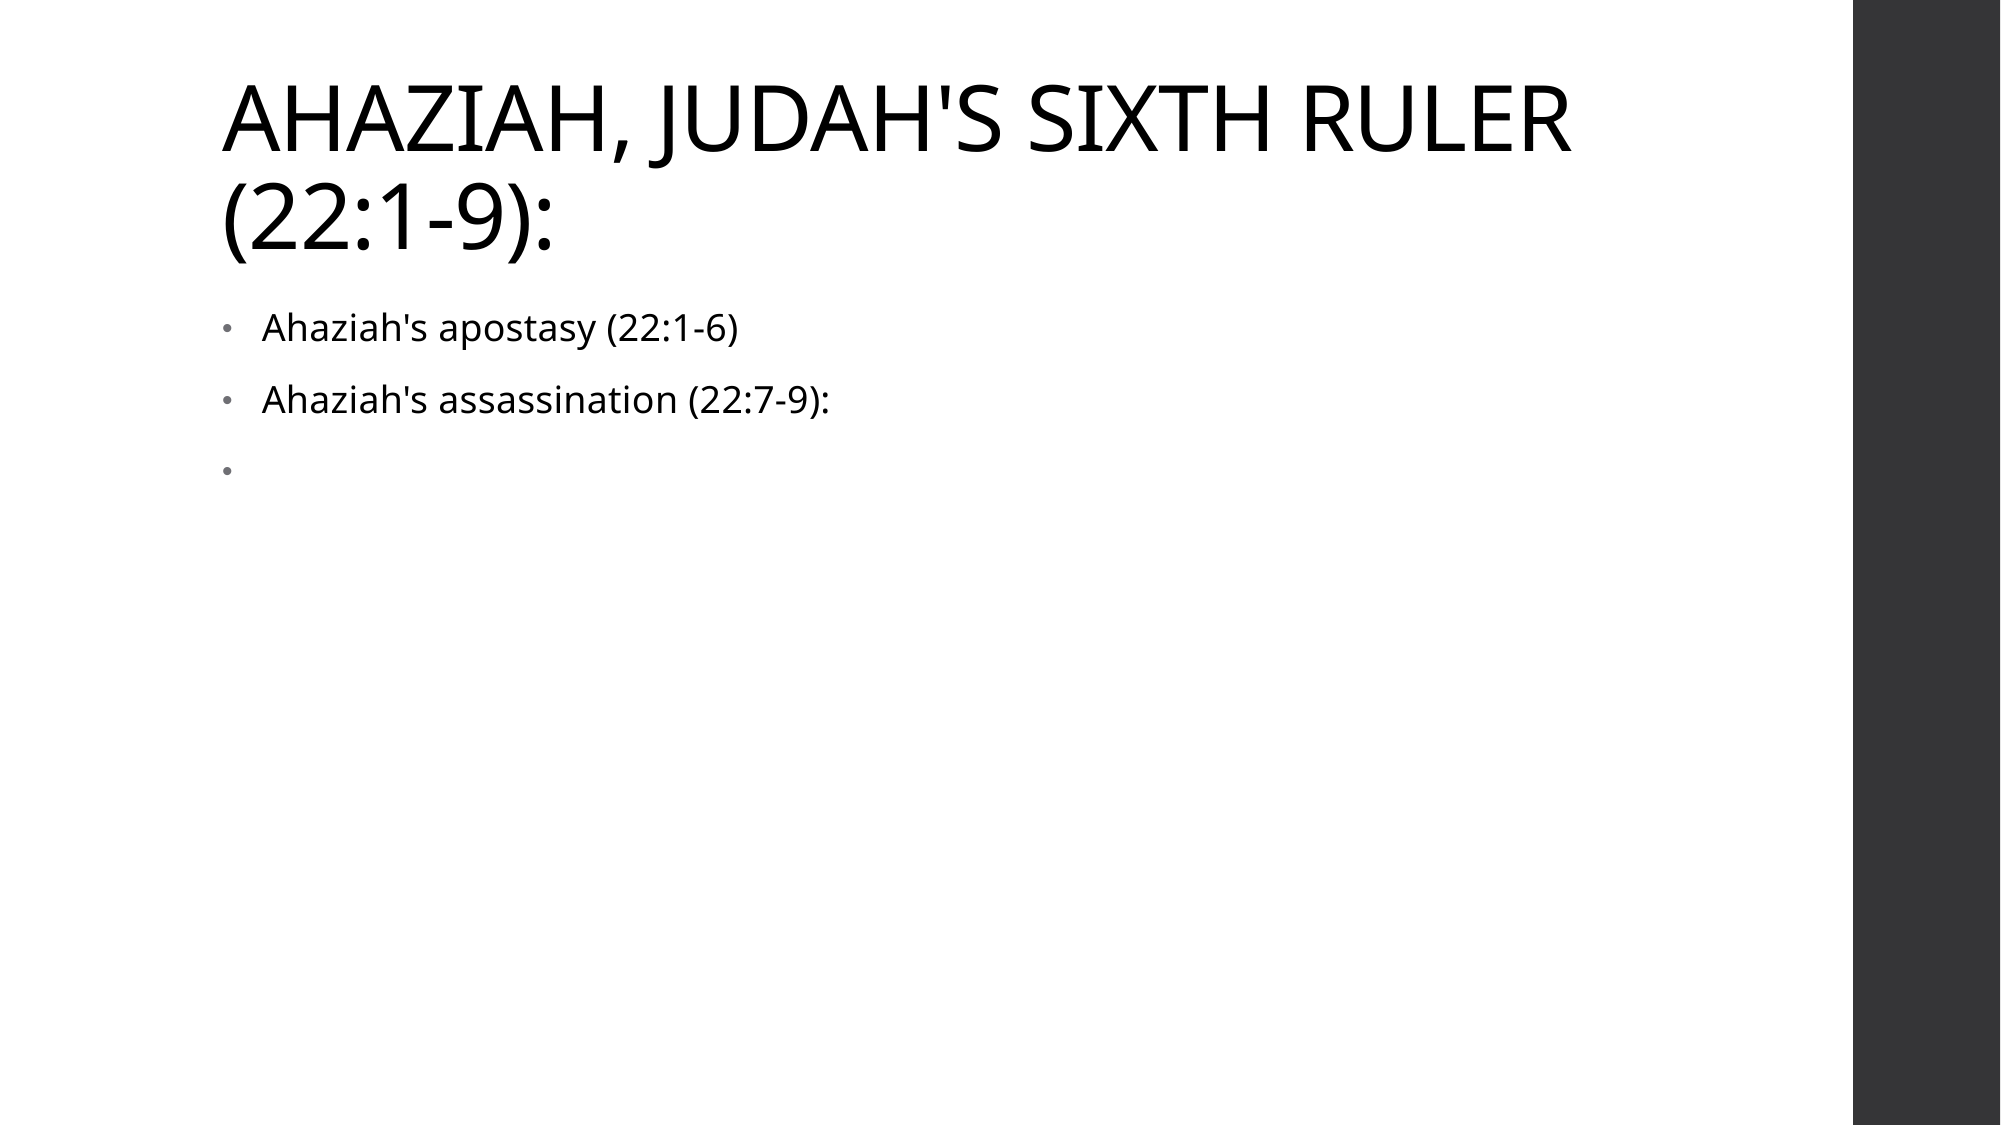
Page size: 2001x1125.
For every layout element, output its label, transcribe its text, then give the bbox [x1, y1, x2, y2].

title AHAZIAH, JUDAH'S SIXTH RULER (22:1-9): [206, 60, 1797, 278]
list Ahaziah's apostasy (22:1-6) Ahaziah's assassination (22:7-9): [206, 299, 1617, 1014]
